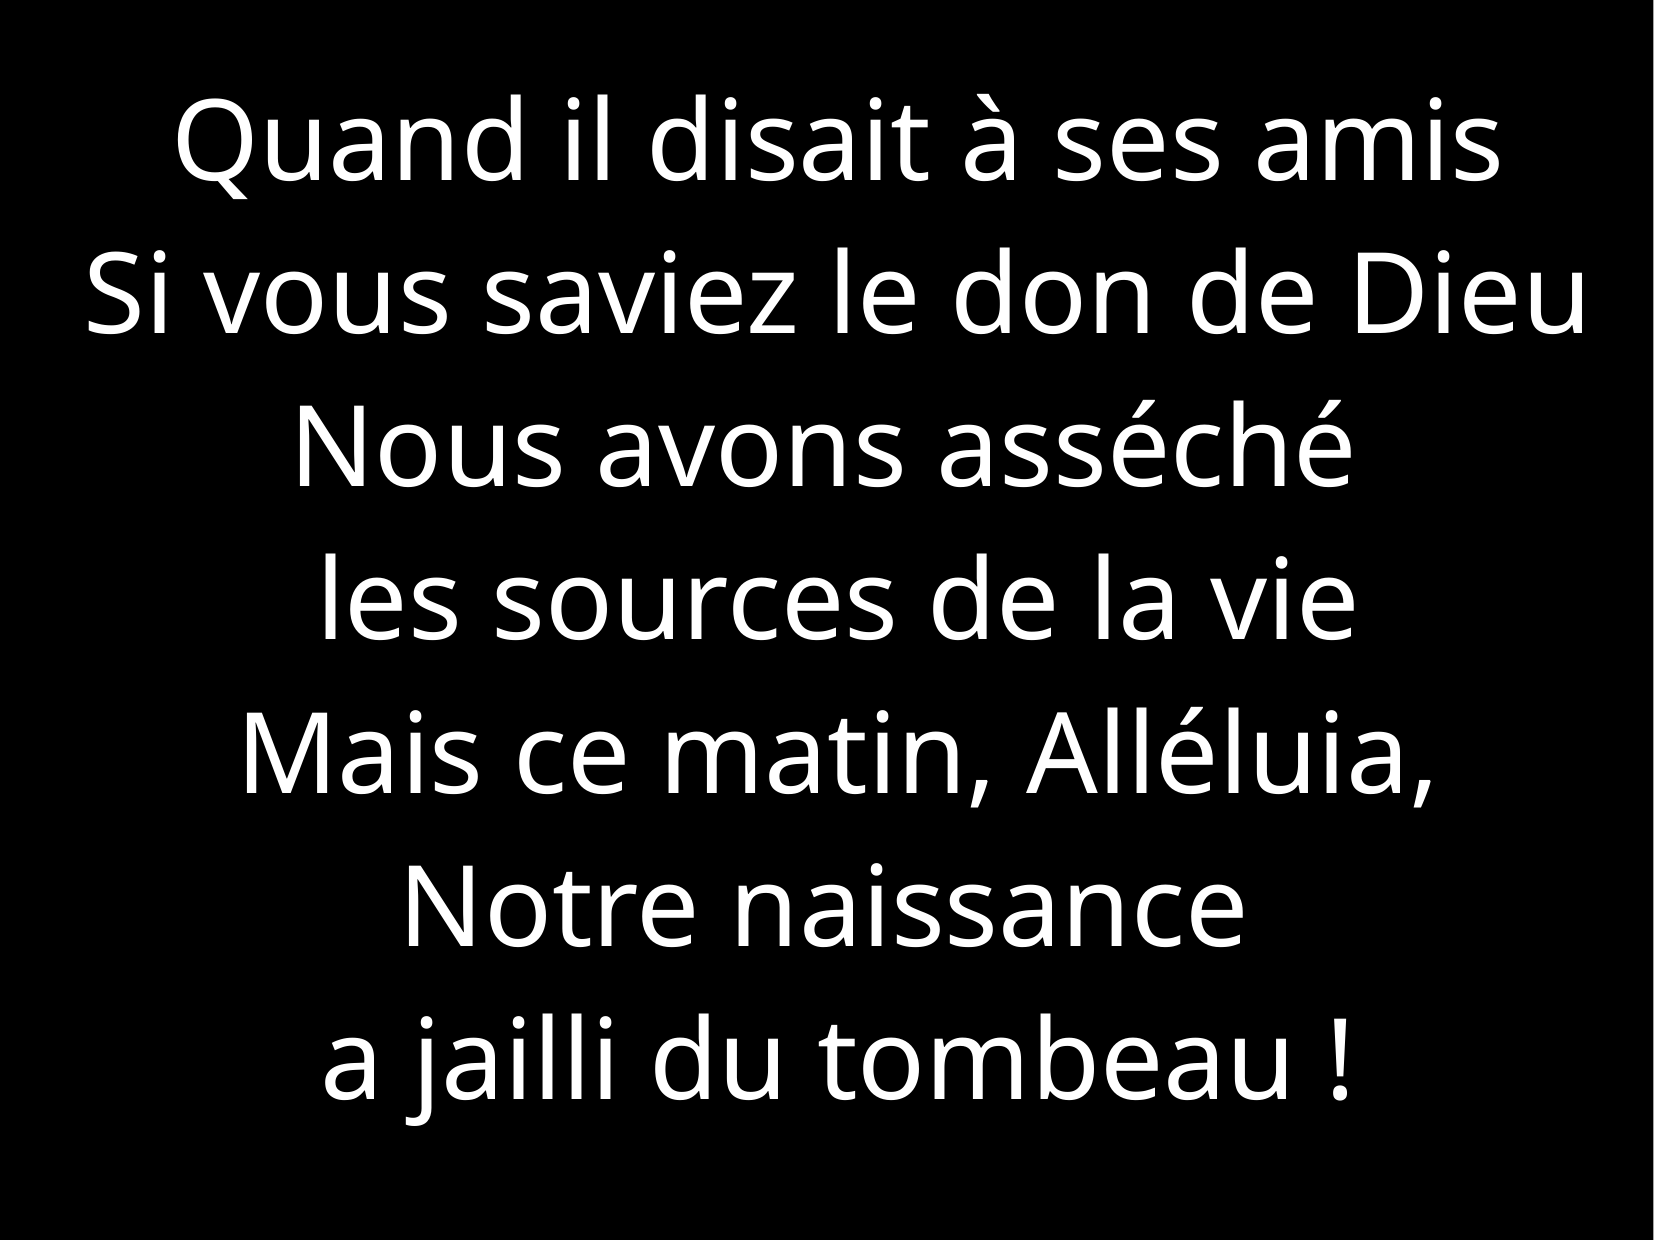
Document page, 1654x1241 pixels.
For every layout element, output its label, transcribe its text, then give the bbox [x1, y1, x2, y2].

subtitle Quand il disait à ses amis Si vous saviez le don de Dieu Nous avons asséché les sources de la vie Mais ce matin, Alléluia, Notre naissance a jailli du tombeau ! [82, 0, 1595, 1241]
